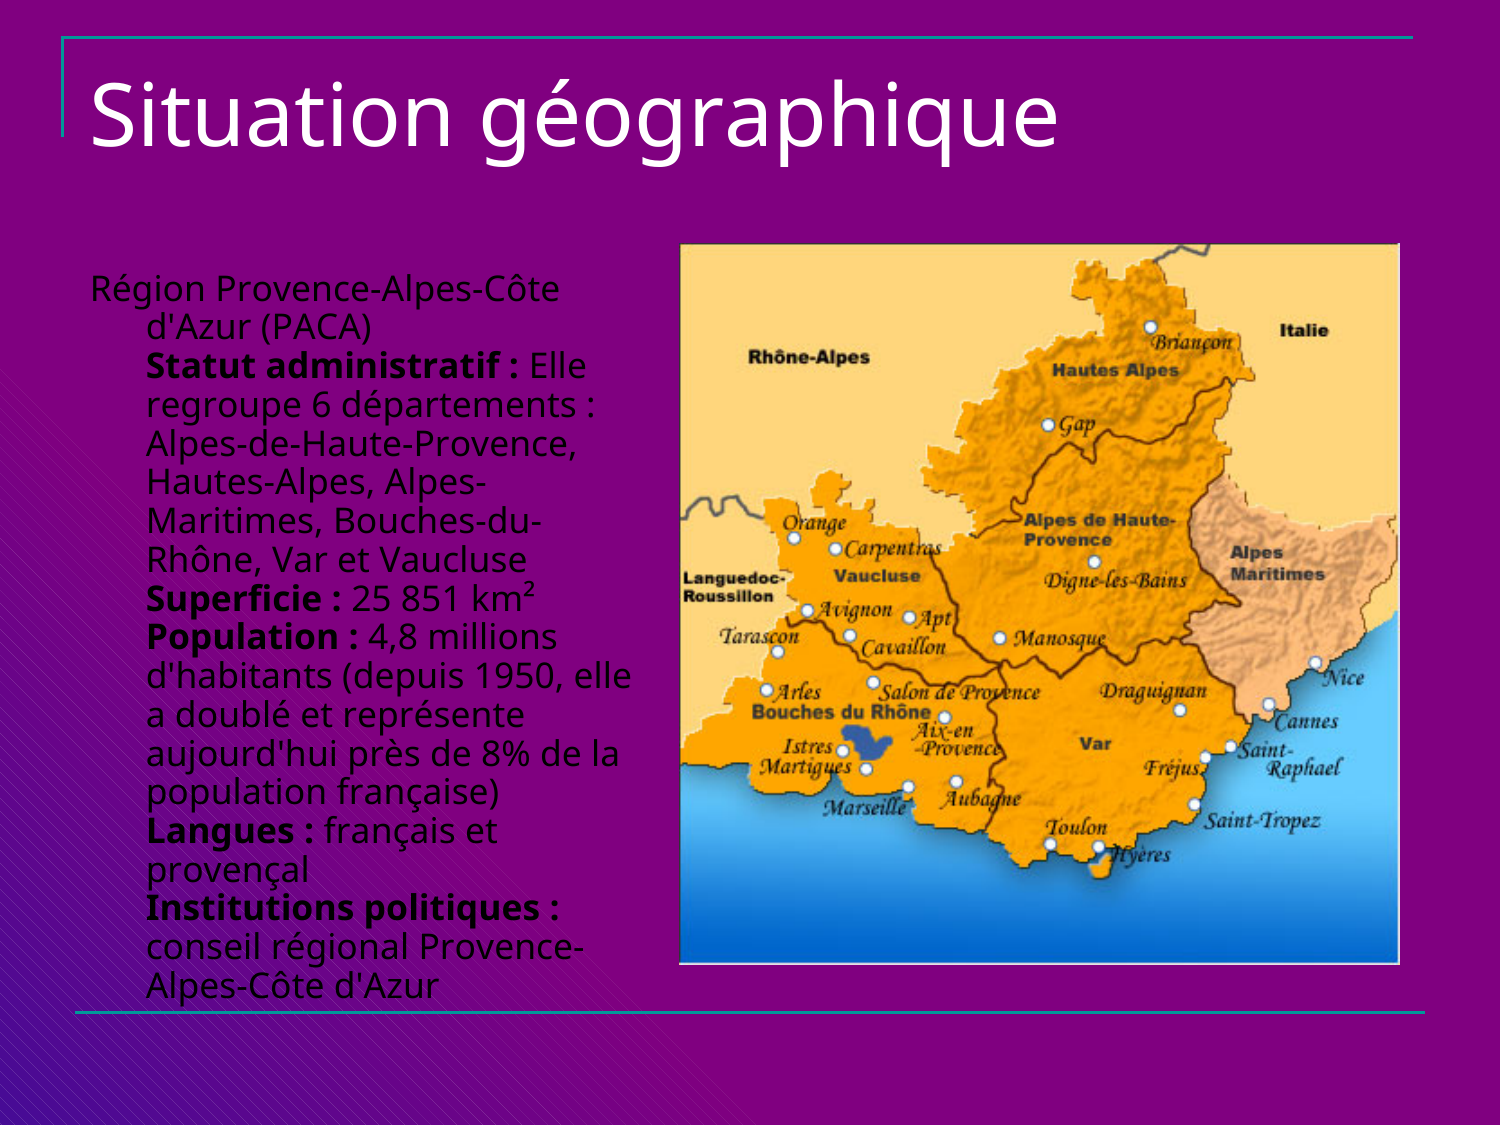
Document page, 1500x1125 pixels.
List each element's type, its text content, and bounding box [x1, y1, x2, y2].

title Situation géographique [75, 45, 1426, 233]
picture [679, 243, 1400, 965]
list Région Provence-Alpes-Côte d'Azur (PACA) Statut administratif : Elle regroupe 6 départements : Alpes-de-Haute-Provence, Hautes-Alpes, Alpes-Maritimes, Bouches-du-Rhône, Var et Vaucluse Superficie : 25 851 km² Population : 4,8 millions d'habitants (depuis 1950, elle a doublé et représente aujourd'hui près de 8% de la population française) Langues : français et provençal Institutions politiques : conseil régional Provence-Alpes-Côte d'Azur [74, 262, 656, 1006]
